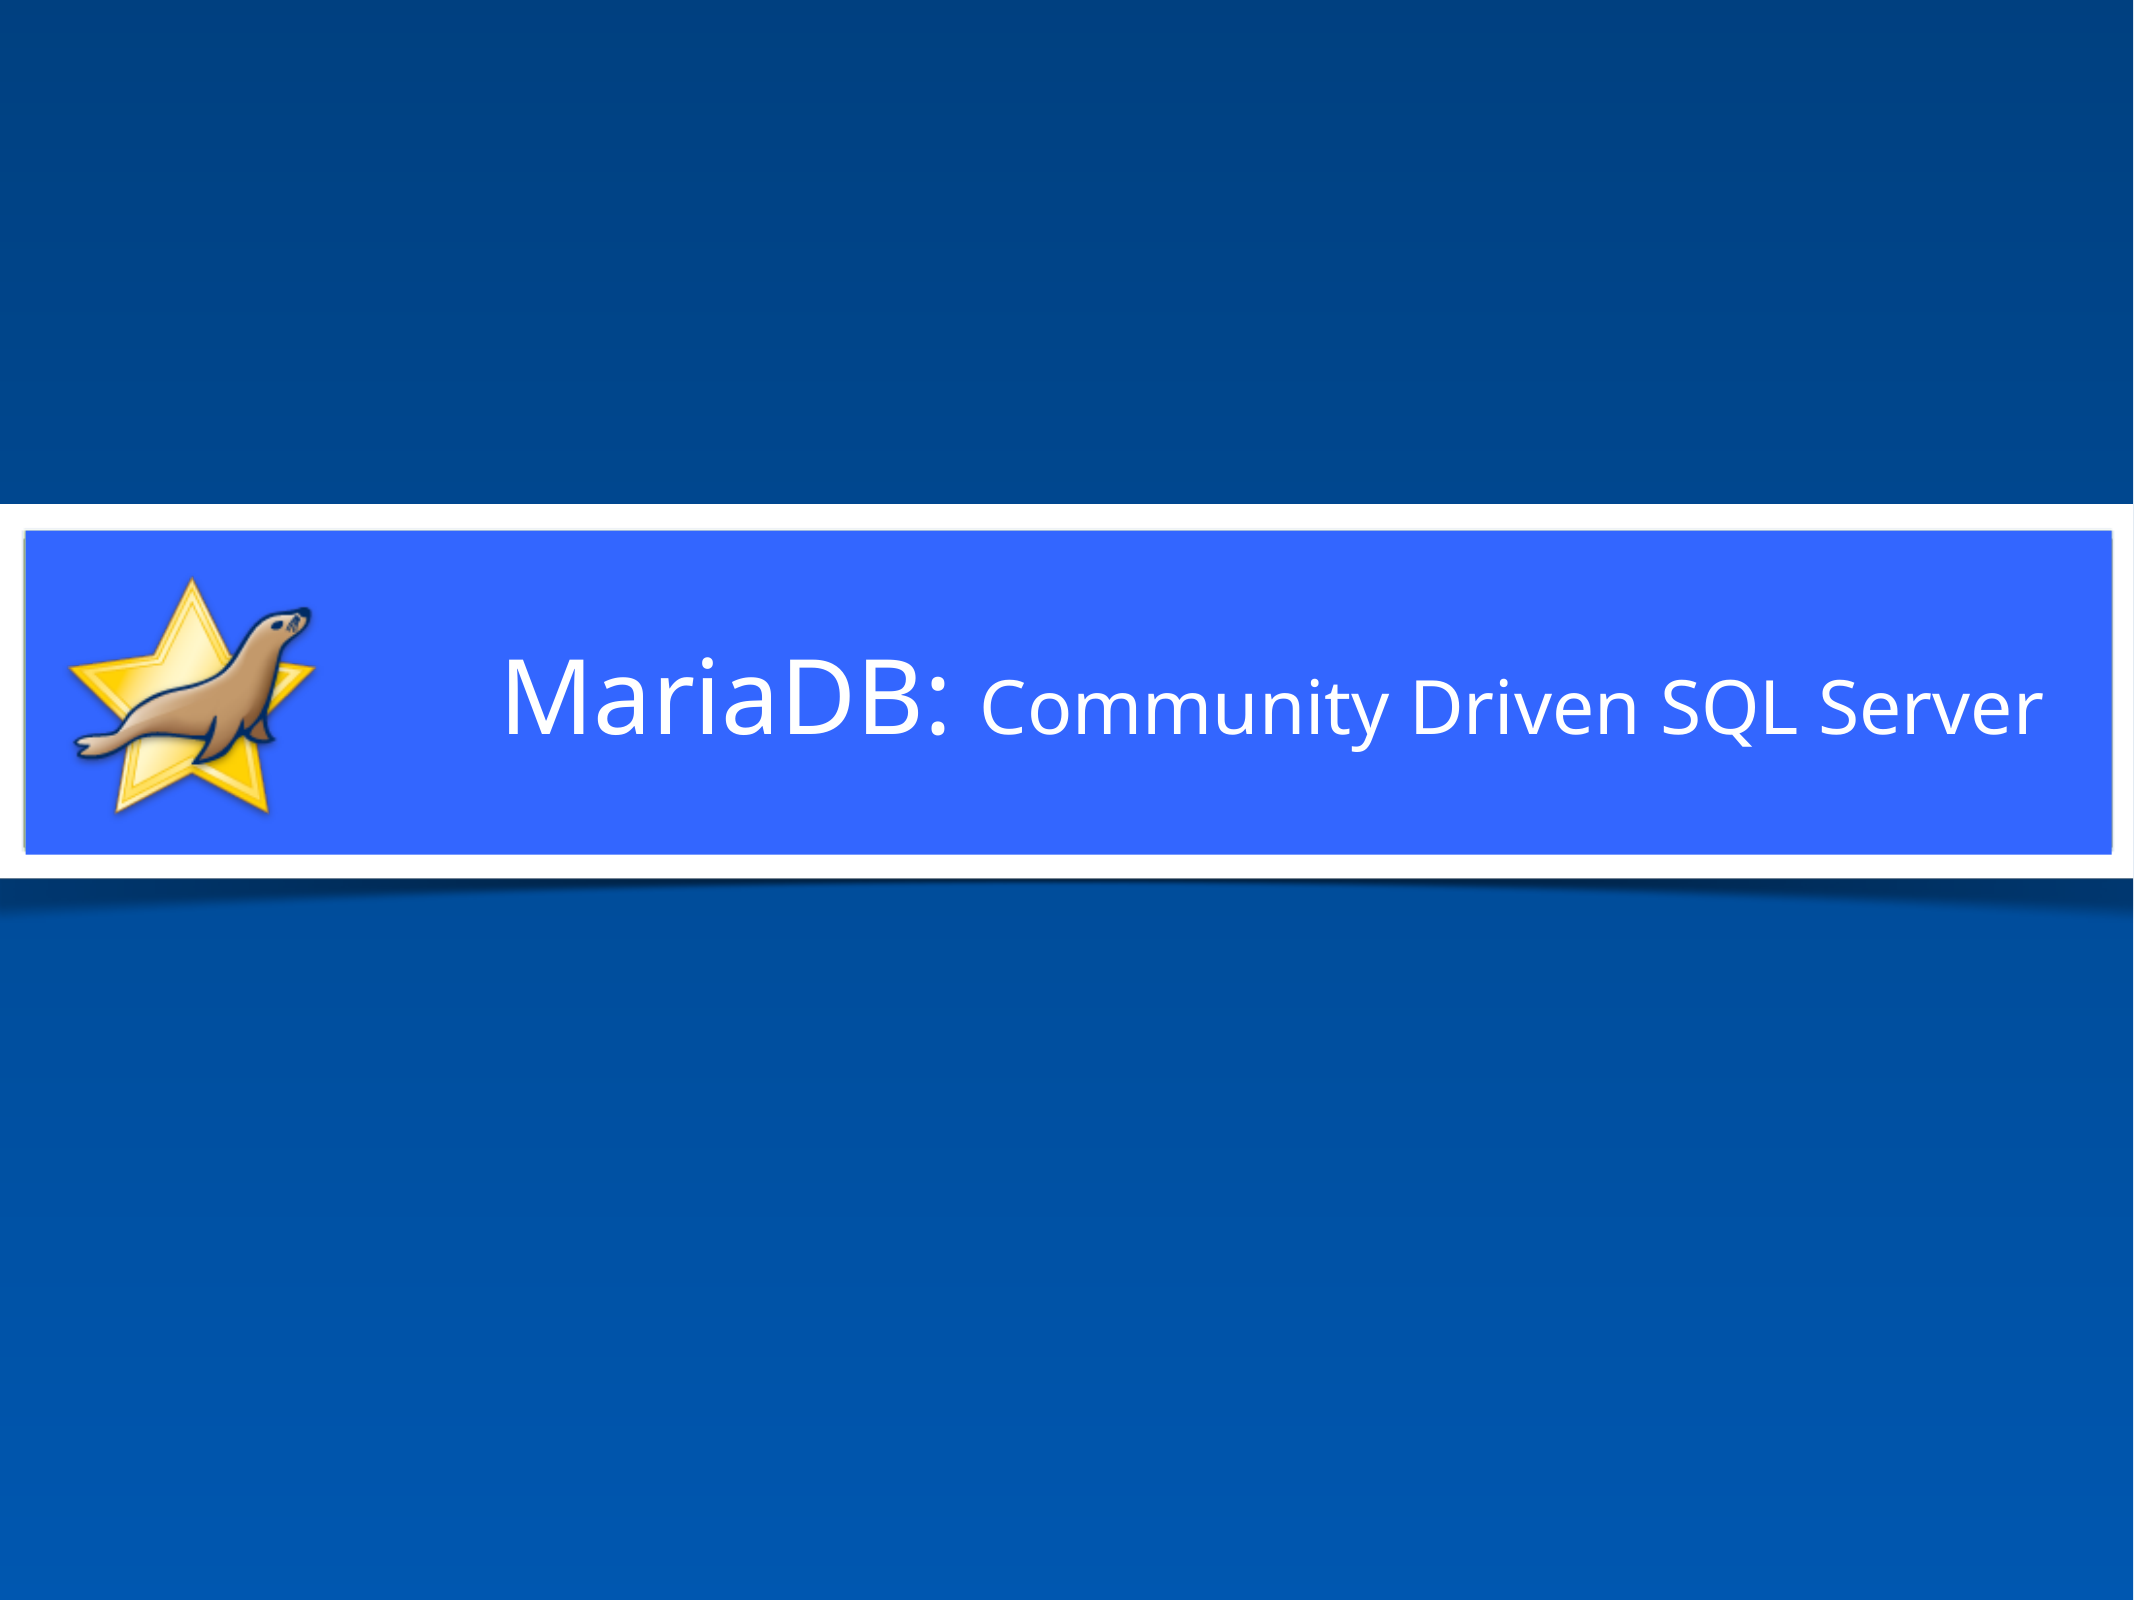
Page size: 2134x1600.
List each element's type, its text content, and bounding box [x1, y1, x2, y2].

picture [0, 504, 2134, 923]
title MariaDB: Community Driven SQL Server [337, 562, 2063, 826]
